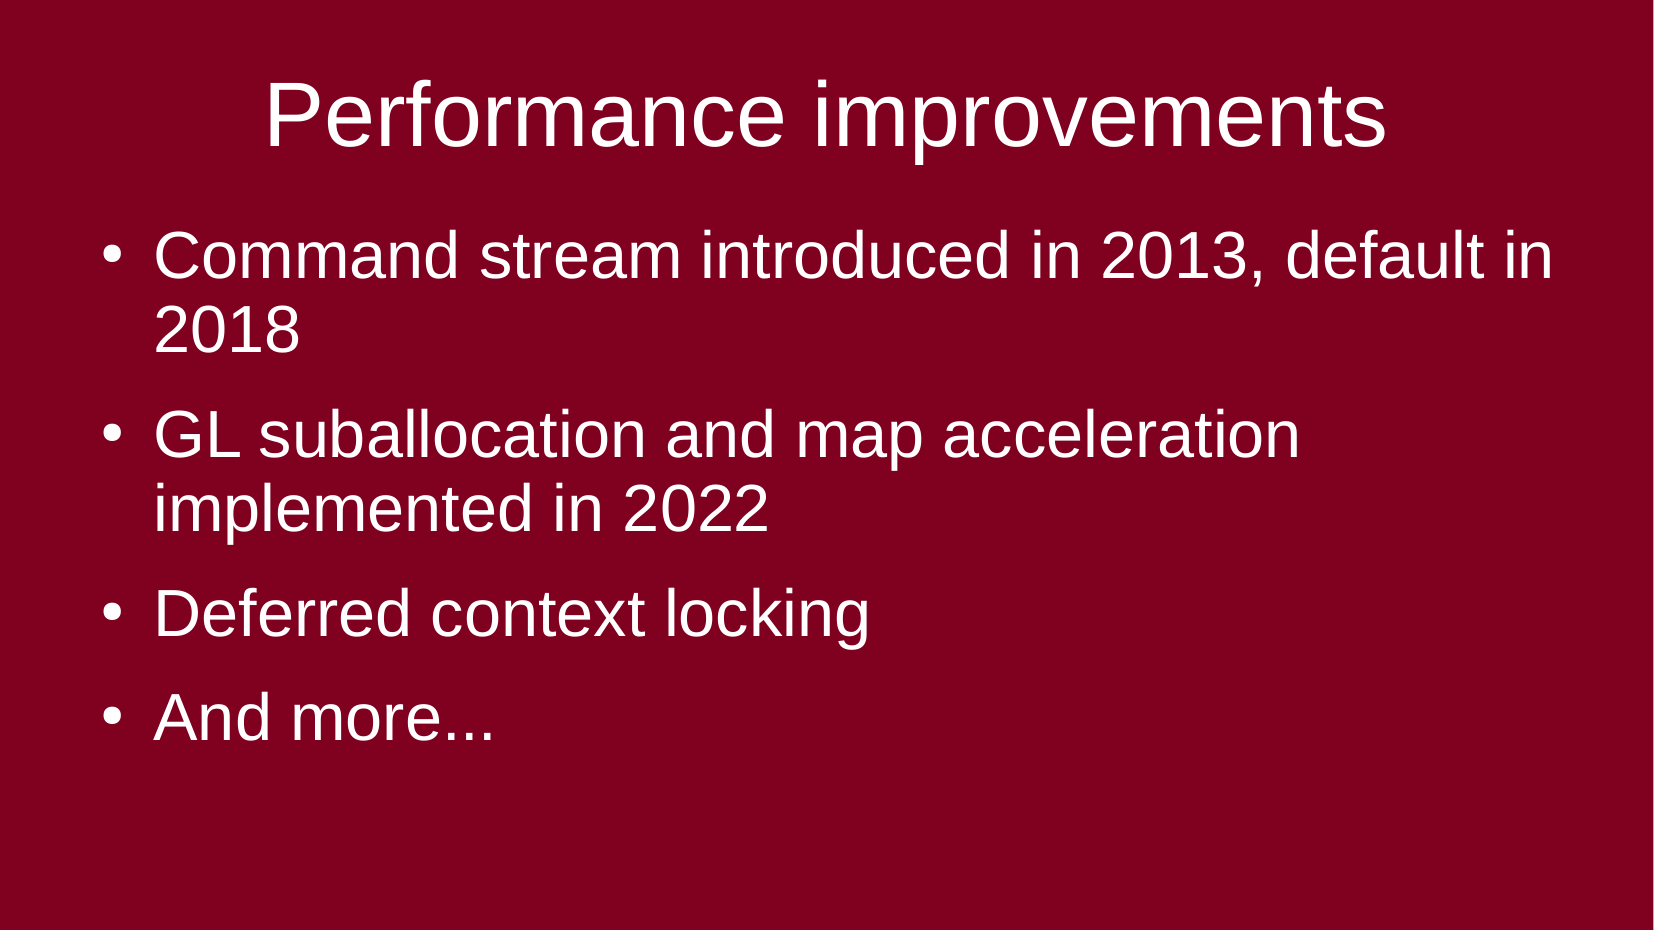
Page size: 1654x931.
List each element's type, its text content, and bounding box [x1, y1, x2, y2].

list Command stream introduced in 2013, default in 2018 GL suballocation and map acceleration implemented in 2022 Deferred context locking And more... [82, 217, 1571, 758]
title Performance improvements [82, 37, 1571, 193]
